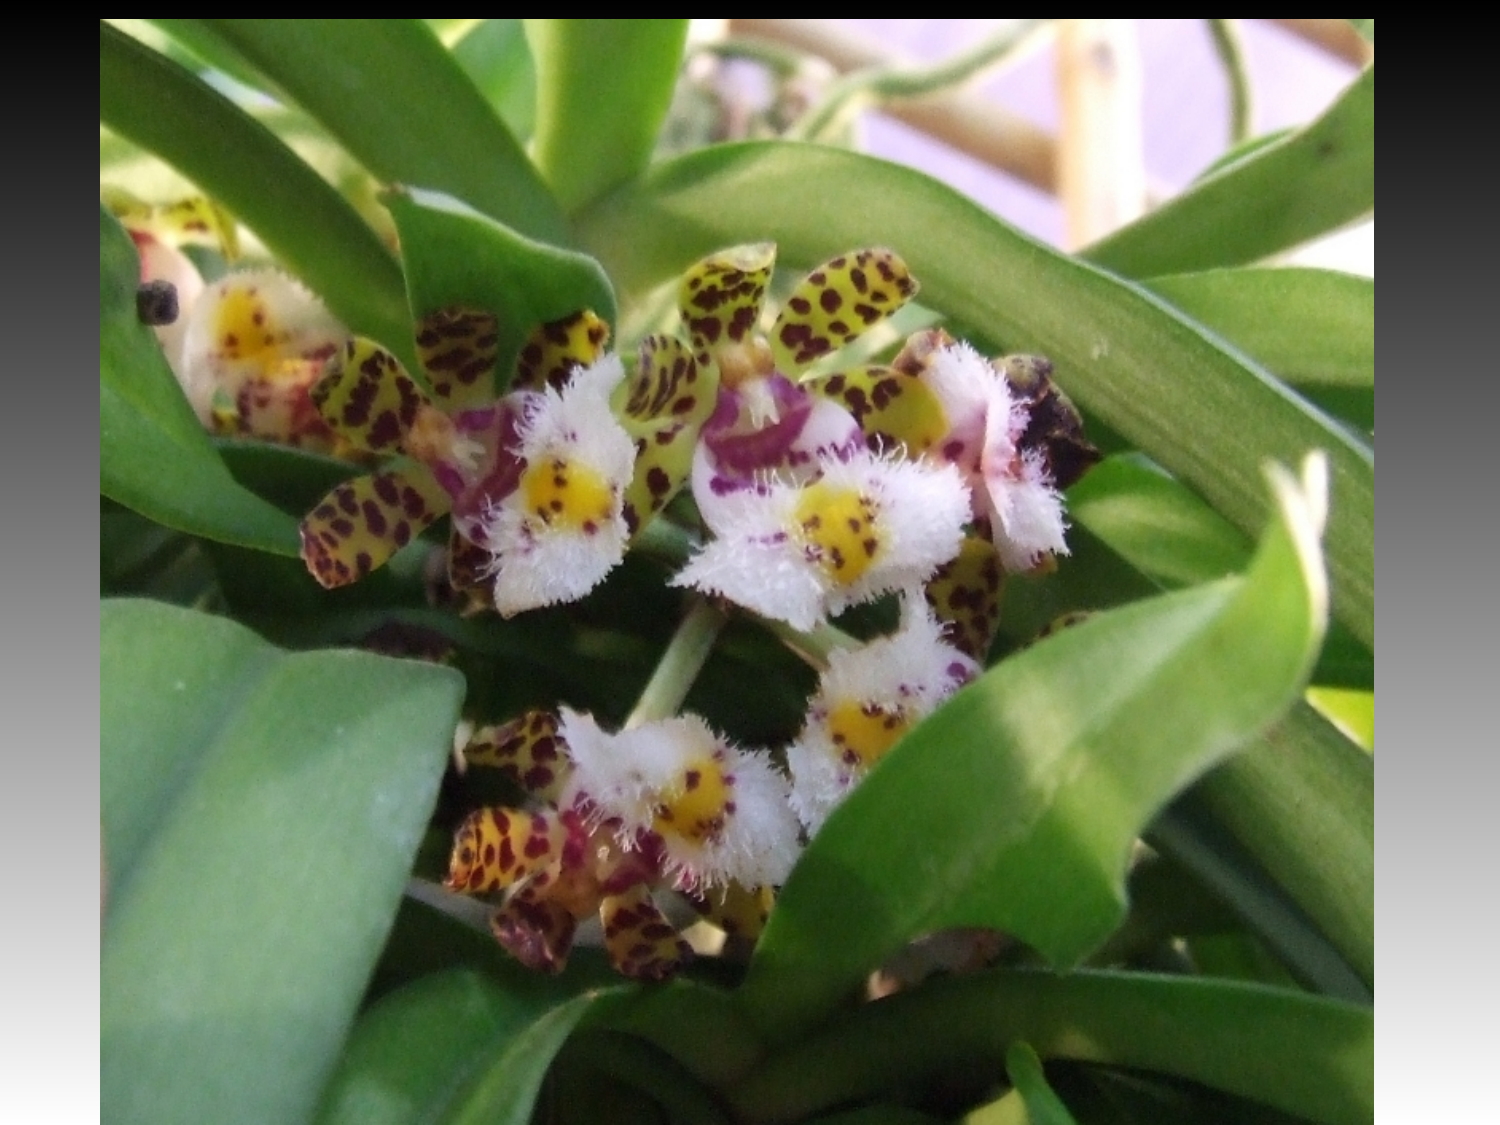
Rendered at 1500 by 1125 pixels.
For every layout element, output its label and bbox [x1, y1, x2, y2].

picture [100, 19, 1374, 1125]
